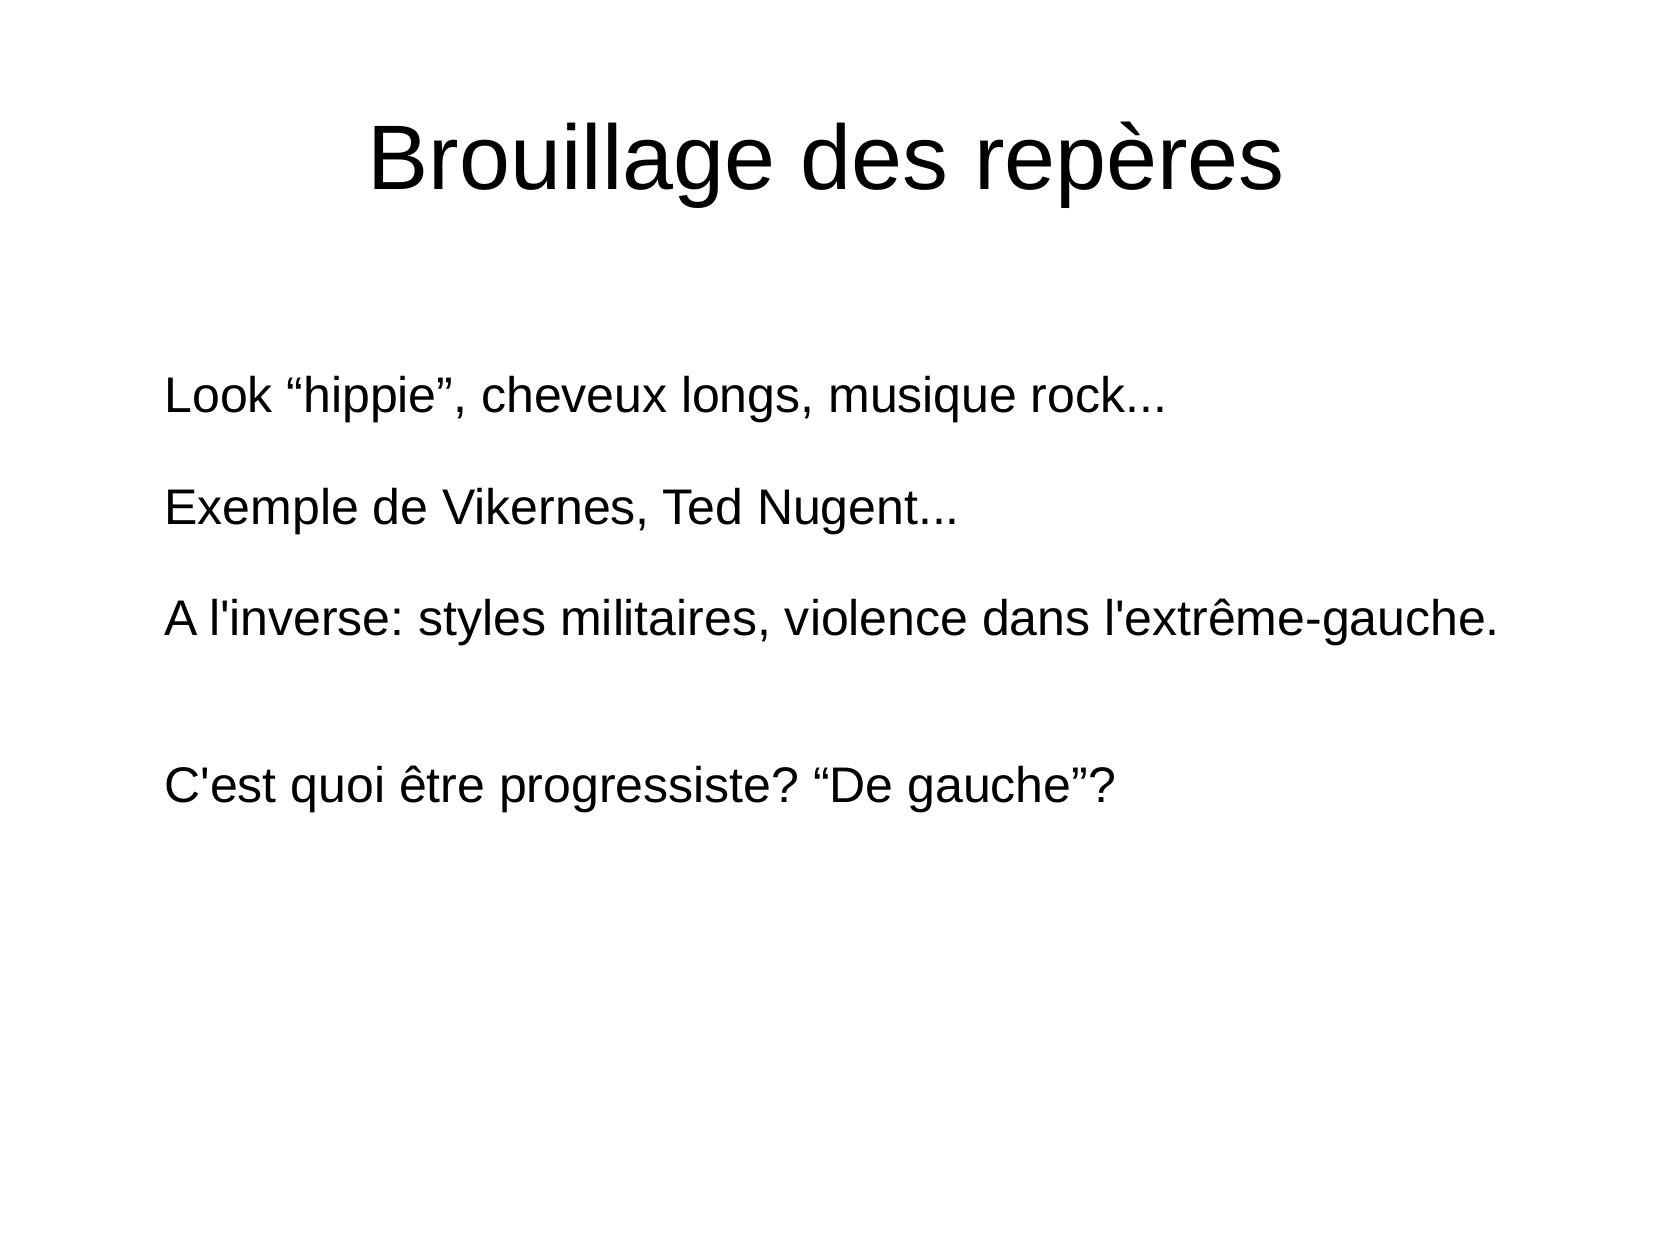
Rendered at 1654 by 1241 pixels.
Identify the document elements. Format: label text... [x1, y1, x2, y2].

title Brouillage des repères [82, 49, 1571, 257]
text_box Look “hippie”, cheveux longs, musique rock... Exemple de Vikernes, Ted Nugent... A l'inverse: styles militaires, violence dans l'extrême-gauche. C'est quoi être progressiste? “De gauche”? [150, 360, 1516, 821]
